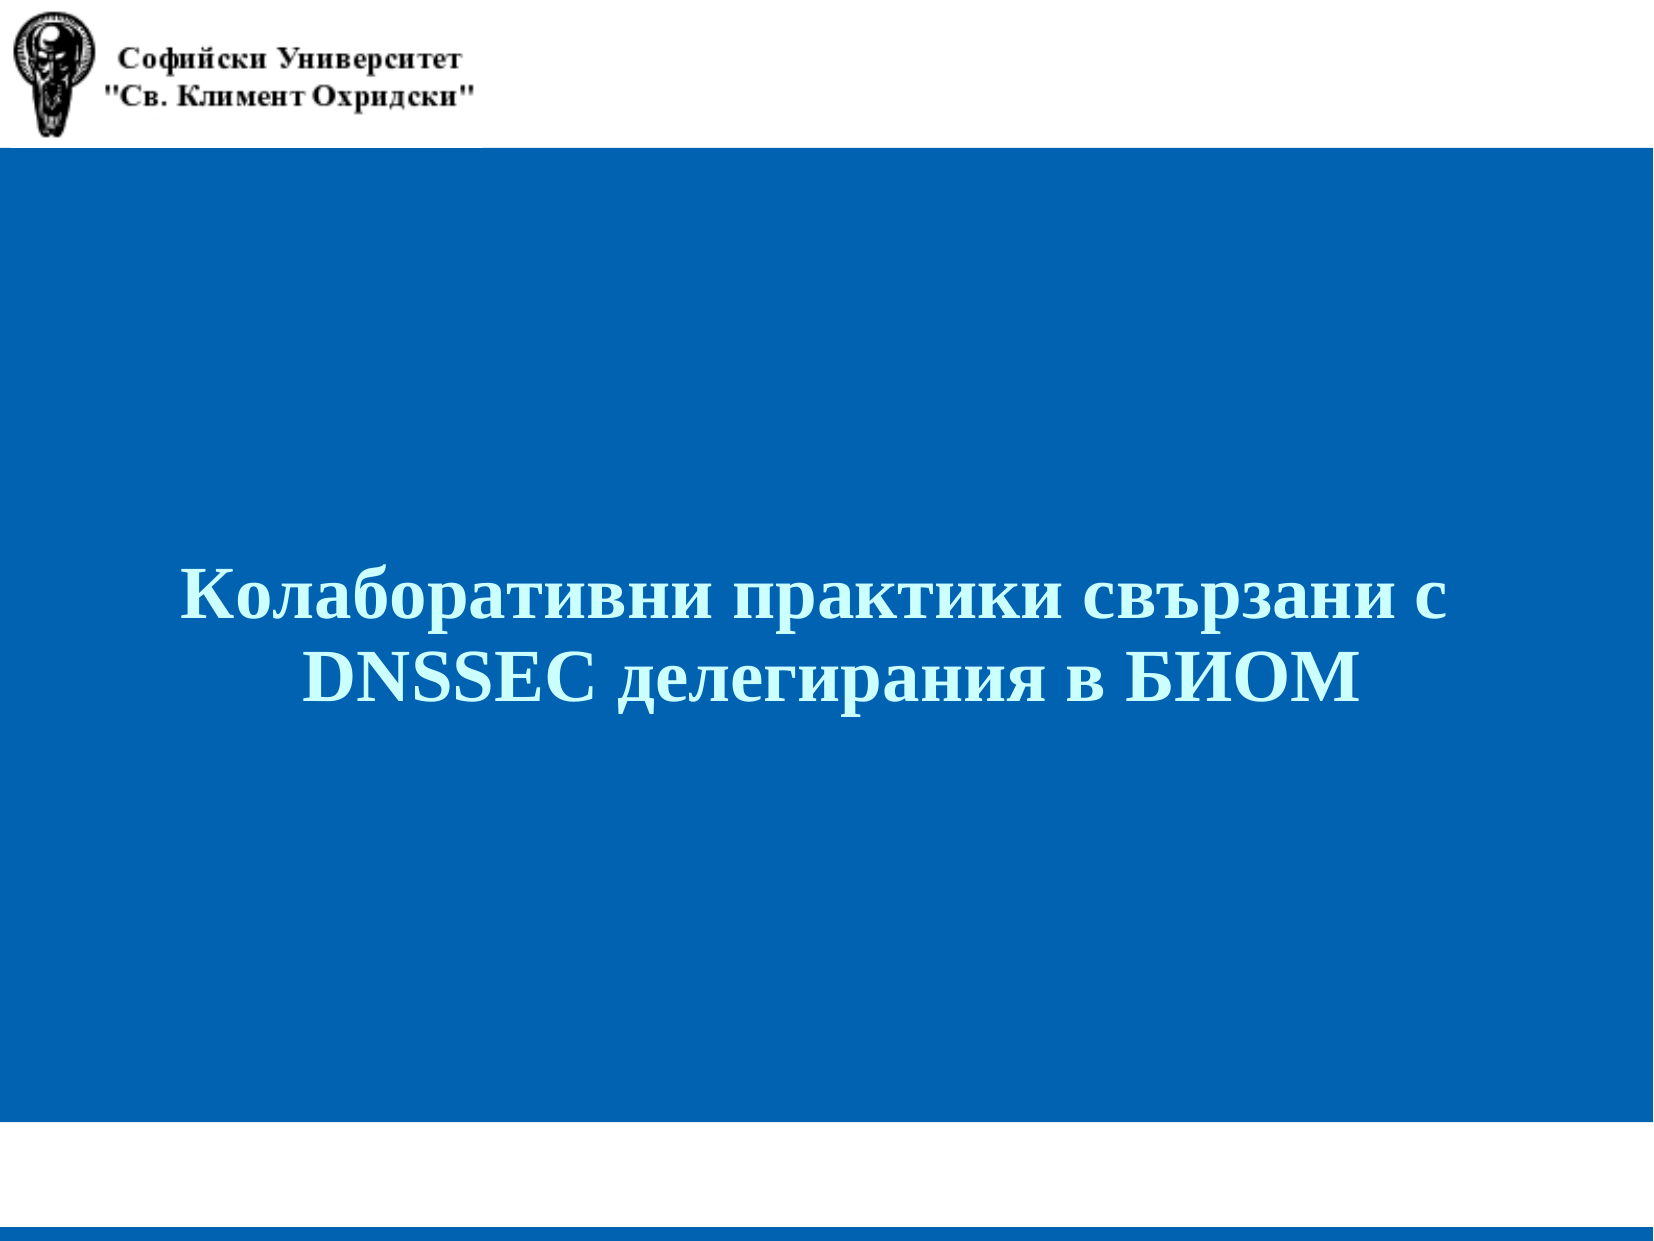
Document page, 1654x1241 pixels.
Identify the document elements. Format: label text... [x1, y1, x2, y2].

text_box Колаборативни практики свързани с DNSSEC делегирания в БИОМ [0, 147, 1653, 1123]
picture [10, 0, 482, 148]
